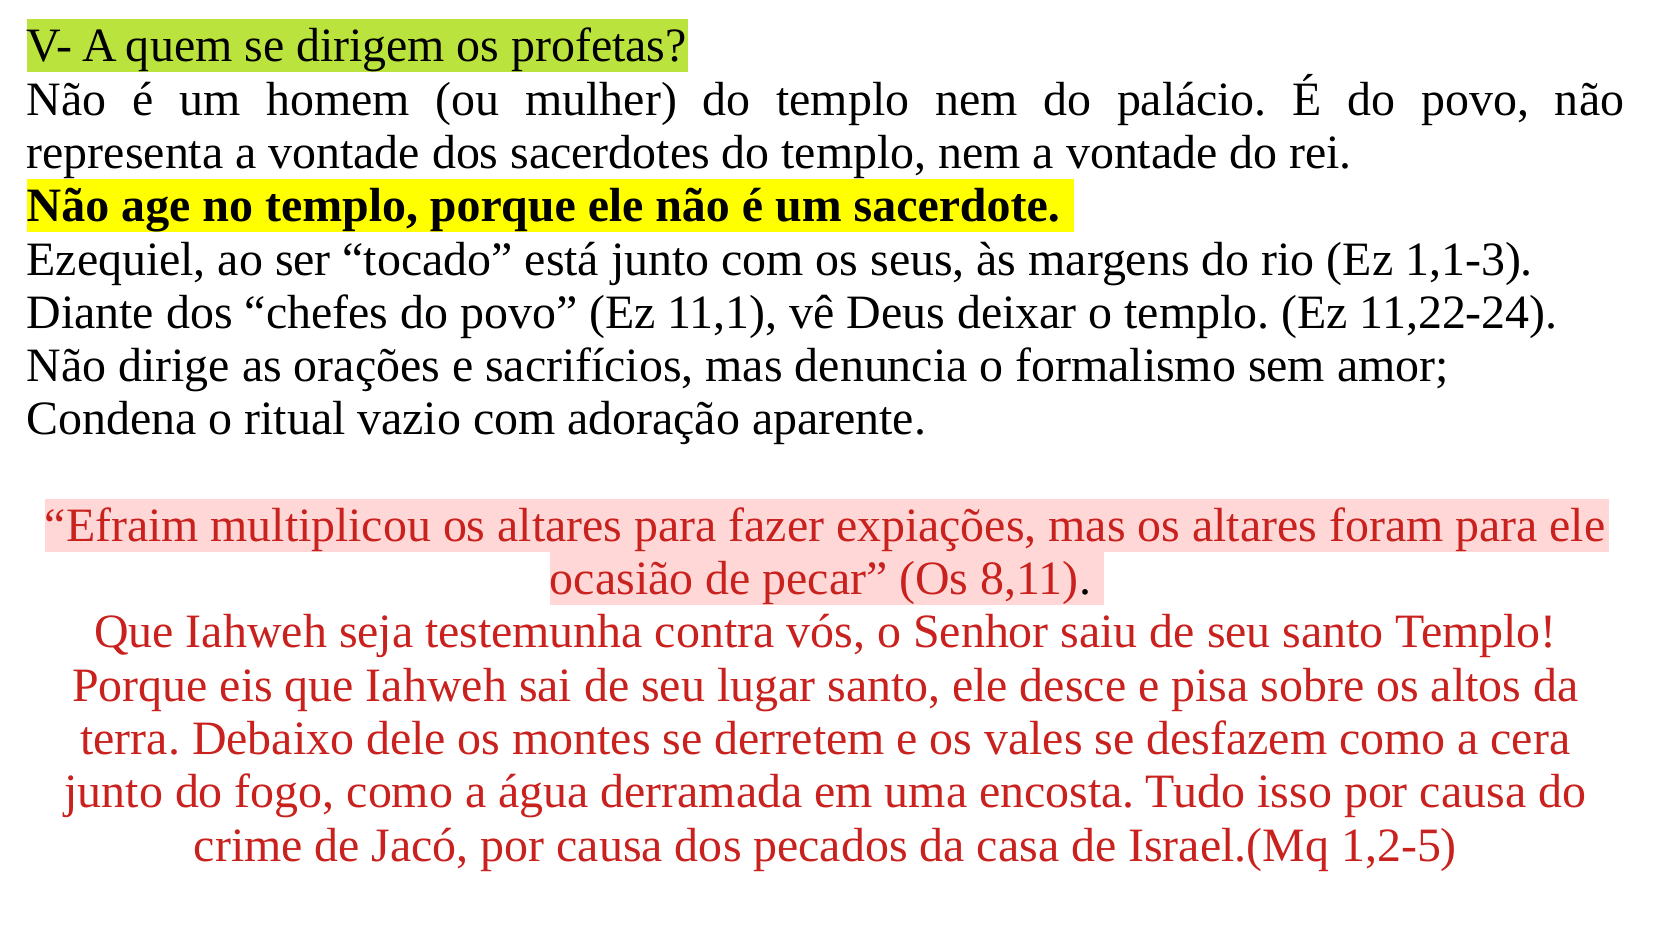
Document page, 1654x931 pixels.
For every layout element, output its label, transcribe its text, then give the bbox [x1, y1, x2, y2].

text_box V- A quem se dirigem os profetas? Não é um homem (ou mulher) do templo nem do palácio. É do povo, não representa a vontade dos sacerdotes do templo, nem a vontade do rei. Não age no templo, porque ele não é um sacerdote. Ezequiel, ao ser “tocado” está junto com os seus, às margens do rio (Ez 1,1-3). Diante dos “chefes do povo” (Ez 11,1), vê Deus deixar o templo. (Ez 11,22-24). Não dirige as orações e sacrifícios, mas denuncia o formalismo sem amor; Condena o ritual vazio com adoração aparente. “Efraim multiplicou os altares para fazer expiações, mas os altares foram para ele ocasião de pecar” (Os 8,11). Que Iahweh seja testemunha contra vós, o Senhor saiu de seu santo Templo! Porque eis que Iahweh sai de seu lugar santo, ele desce e pisa sobre os altos da terra. Debaixo dele os montes se derretem e os vales se desfazem como a cera junto do fogo, como a água derramada em uma encosta. Tudo isso por causa do crime de Jacó, por causa dos pecados da casa de Israel.(Mq 1,2-5) [11, 11, 1642, 879]
